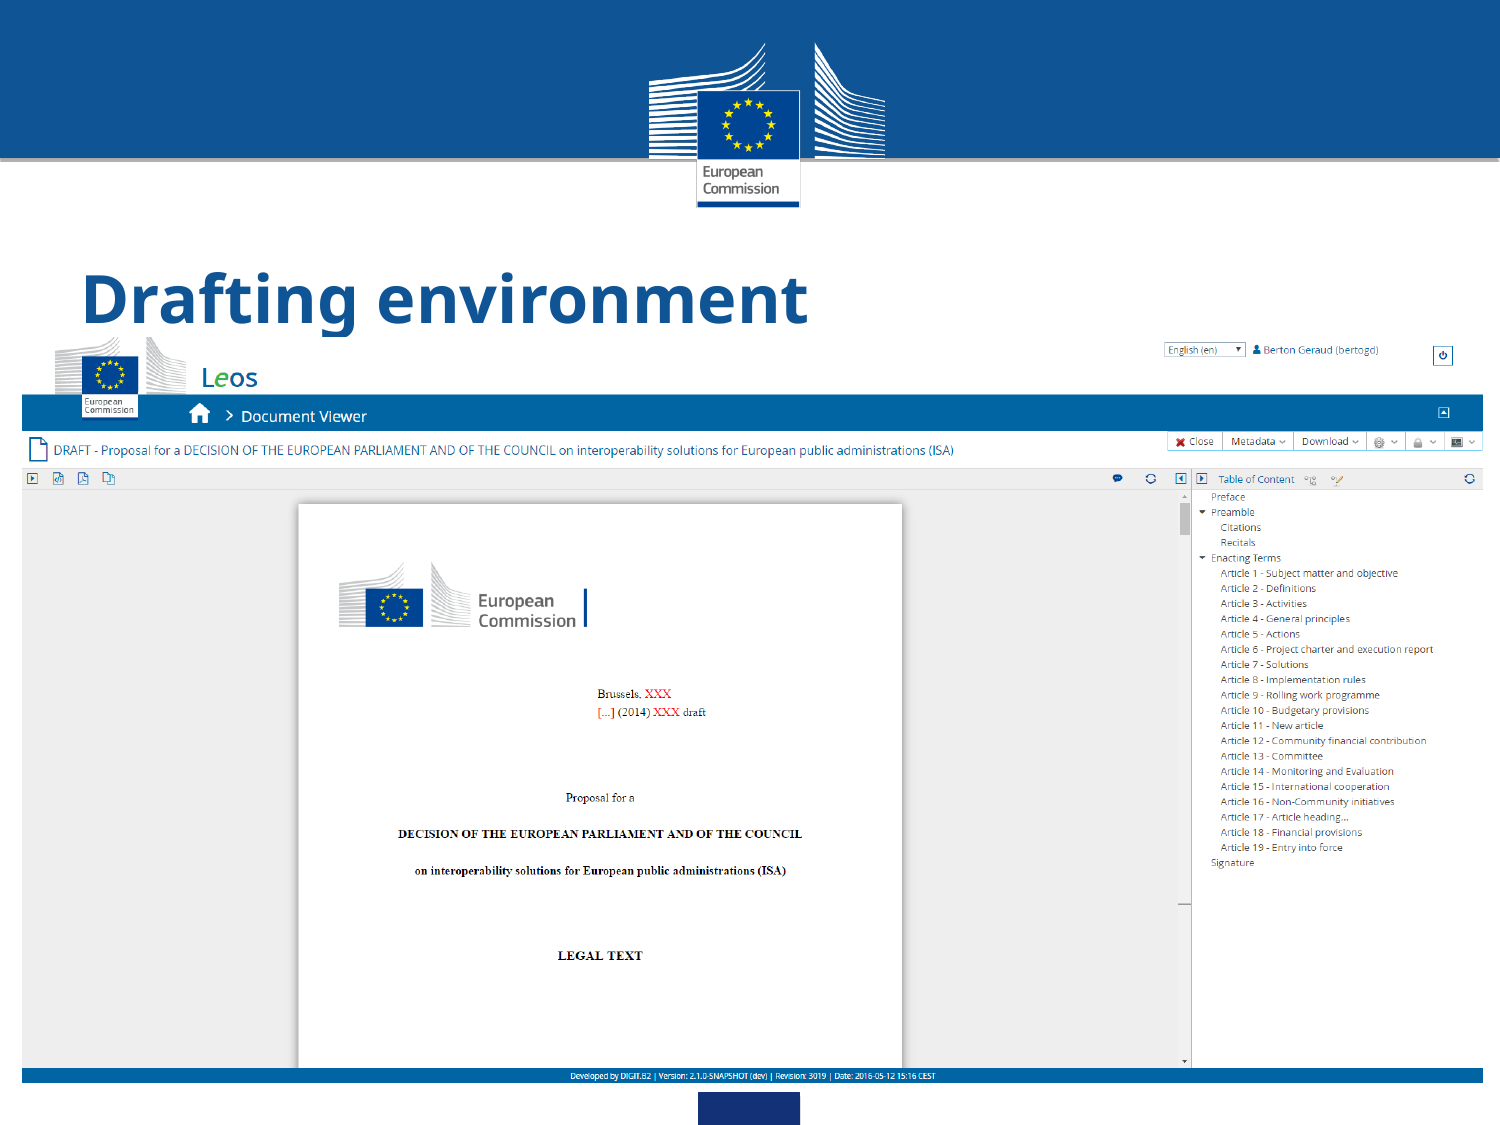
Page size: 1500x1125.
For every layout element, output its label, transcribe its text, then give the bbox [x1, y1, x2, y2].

title Drafting environment [64, 219, 1415, 337]
picture [22, 337, 1483, 1083]
picture [649, 42, 885, 208]
